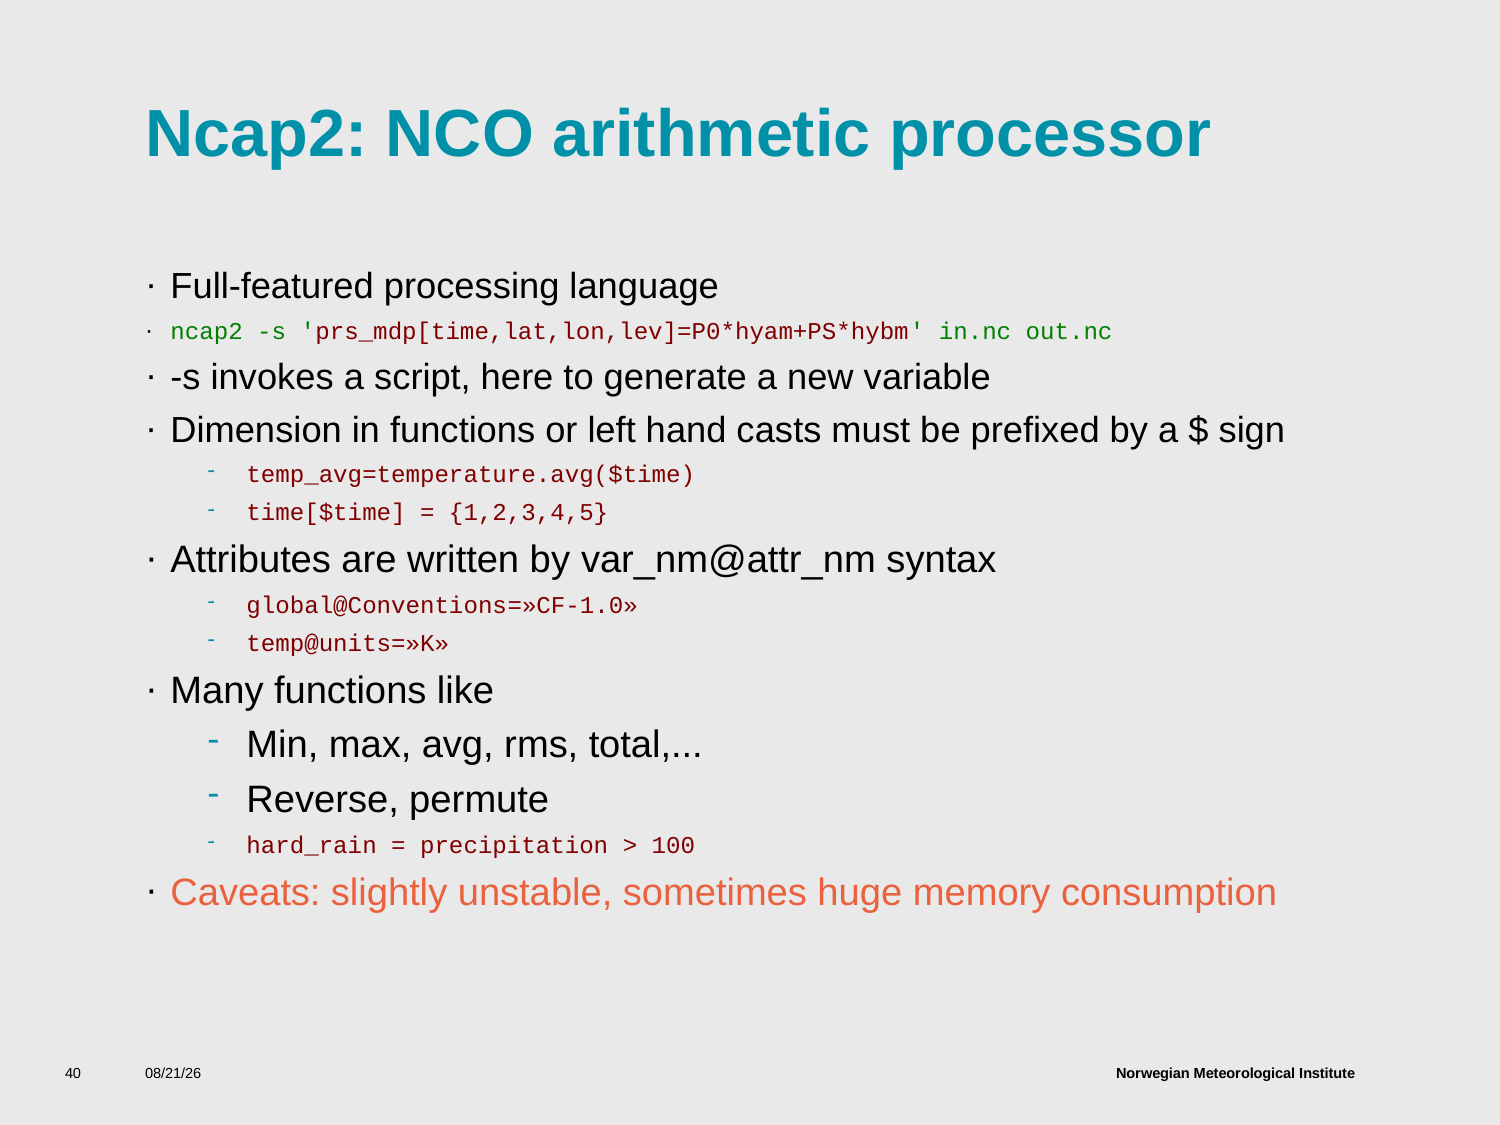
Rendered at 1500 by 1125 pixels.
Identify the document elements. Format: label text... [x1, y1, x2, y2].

list Full-featured processing language ncap2 -s 'prs_mdp[time,lat,lon,lev]=P0*hyam+PS*hybm' in.nc out.nc -s invokes a script, here to generate a new variable Dimension in functions or left hand casts must be prefixed by a $ sign temp_avg=temperature.avg($time) time[$time] = {1,2,3,4,5} Attributes are written by var_nm@attr_nm syntax global@Conventions=»CF-1.0» temp@units=»K» Many functions like Min, max, avg, rms, total,... Reverse, permute hard_rain = precipitation > 100 Caveats: slightly unstable, sometimes huge memory consumption [145, 262, 1355, 915]
title Ncap2: NCO arithmetic processor [145, 83, 1355, 178]
